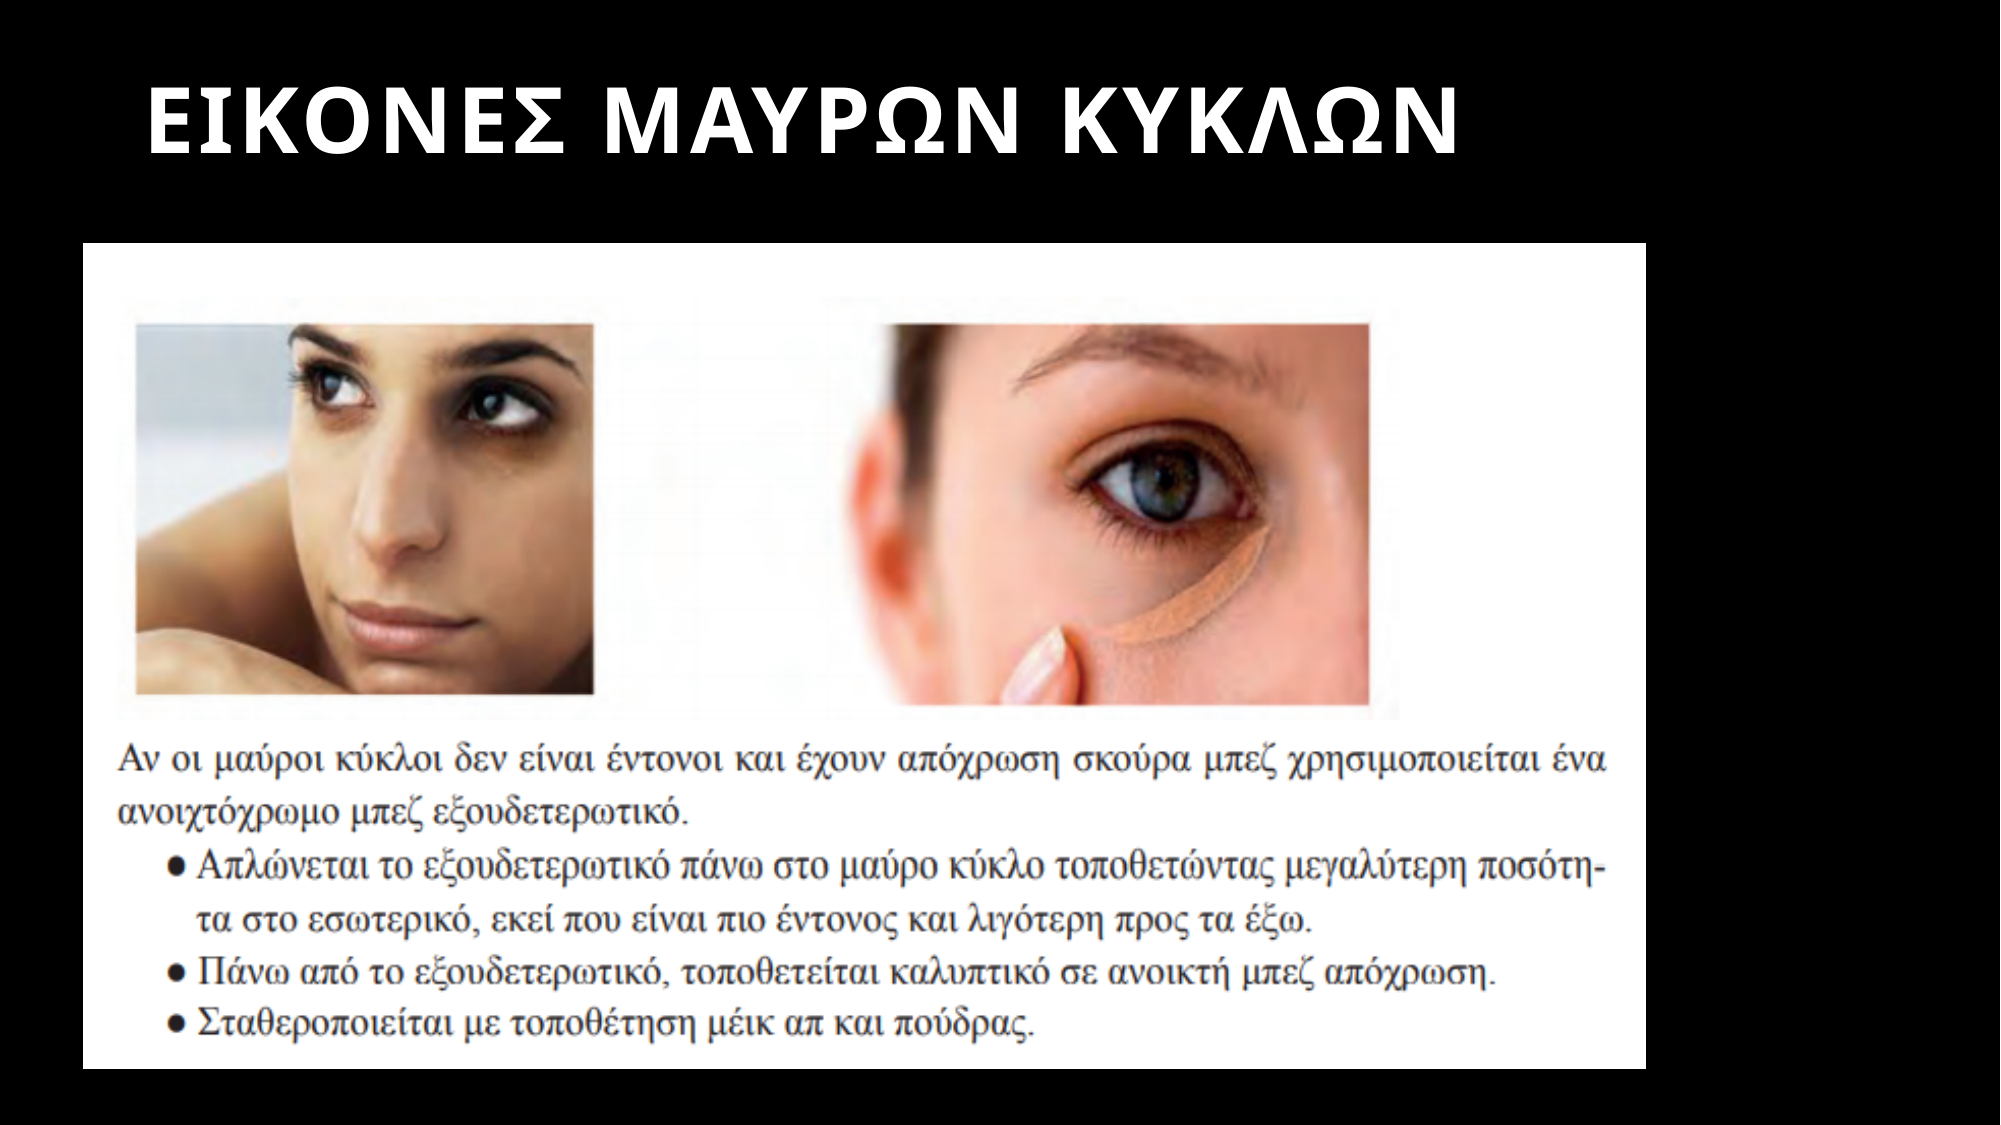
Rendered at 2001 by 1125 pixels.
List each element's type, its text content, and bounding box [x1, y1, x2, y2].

picture [83, 243, 1646, 1069]
title ΕΙΚΟΝΕΣ ΜΑΥΡΩΝ ΚΥΚΛΩΝ [125, 56, 1626, 219]
